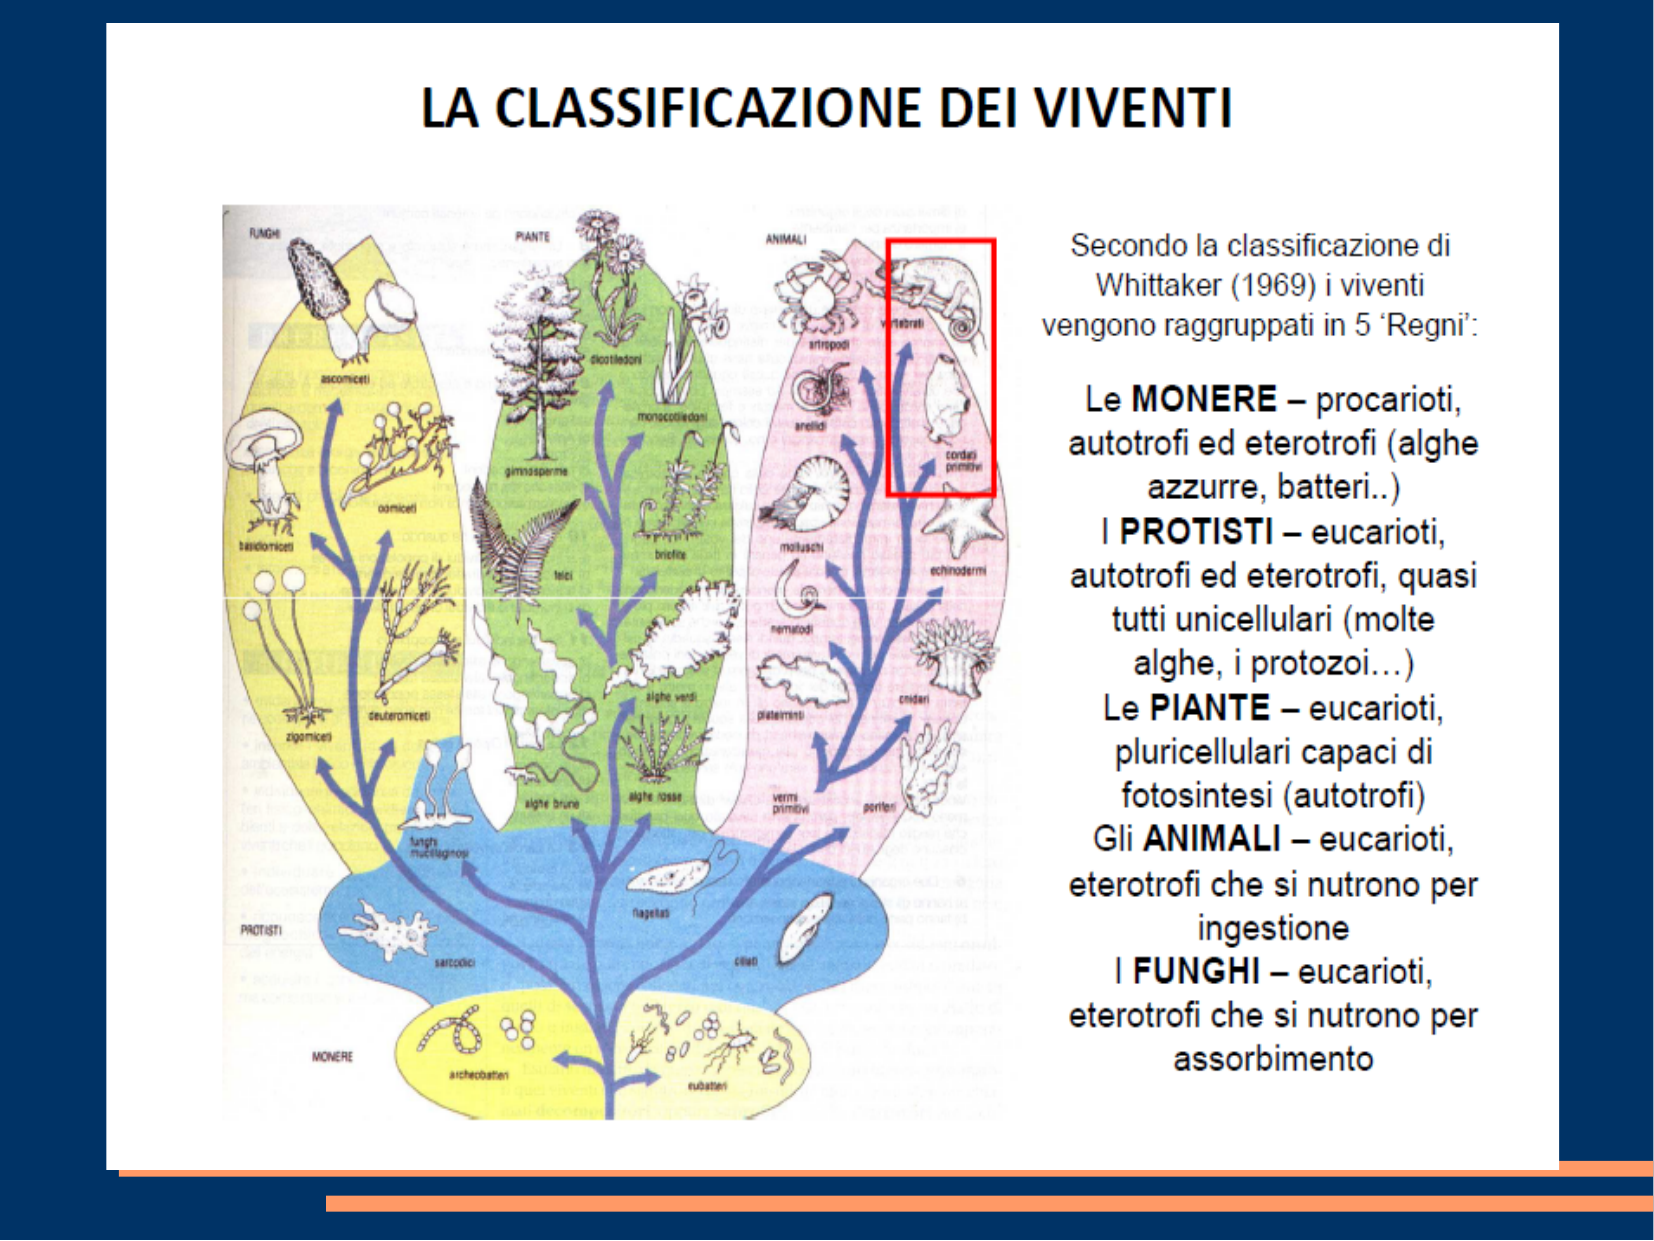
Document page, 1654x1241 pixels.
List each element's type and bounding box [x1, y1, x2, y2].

picture [106, 23, 1560, 1170]
